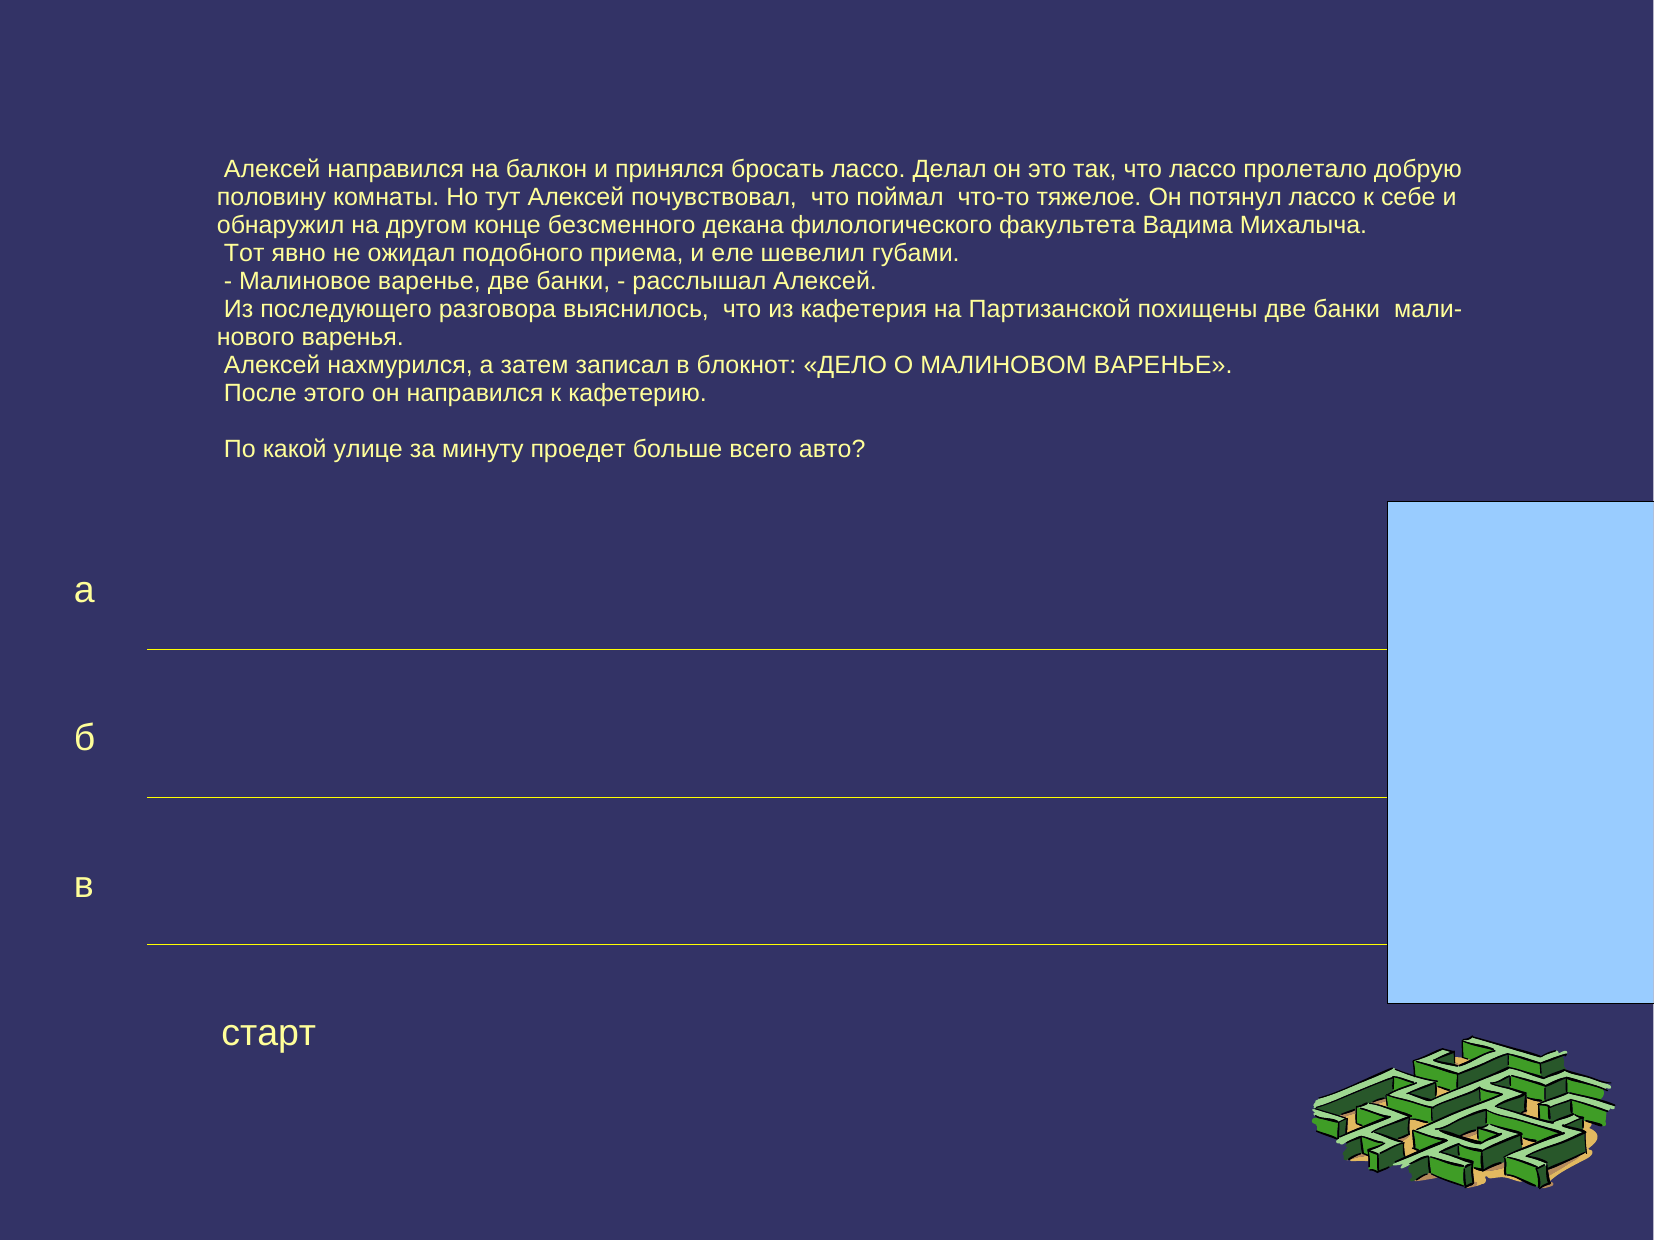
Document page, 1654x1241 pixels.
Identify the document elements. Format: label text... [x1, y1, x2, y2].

text_box Алексей направился на балкон и принялся бросать лассо. Делал он это так, что лассо пролетало добрую половину комнаты. Но тут Алексей почувствовал, что поймал что-то тяжелое. Он потянул лассо к себе и обнаружил на другом конце безсменного декана филологического факультета Вадима Михалыча. Тот явно не ожидал подобного приема, и еле шевелил губами. - Малиновое варенье, две банки, - расслышал Алексей. Из последующего разговора выяснилось, что из кафетерия на Партизанской похищены две банки мали- нового варенья. Алексей нахмурился, а затем записал в блокнот: «ДЕЛО О МАЛИНОВОМ ВАРЕНЬЕ». После этого он направился к кафетерию. По какой улице за минуту проедет больше всего авто? [202, 147, 1565, 471]
text_box а [59, 561, 148, 650]
text_box старт [206, 1003, 414, 1063]
text_box [1387, 501, 1654, 1004]
text_box б [59, 708, 111, 766]
text_box в [59, 856, 119, 945]
